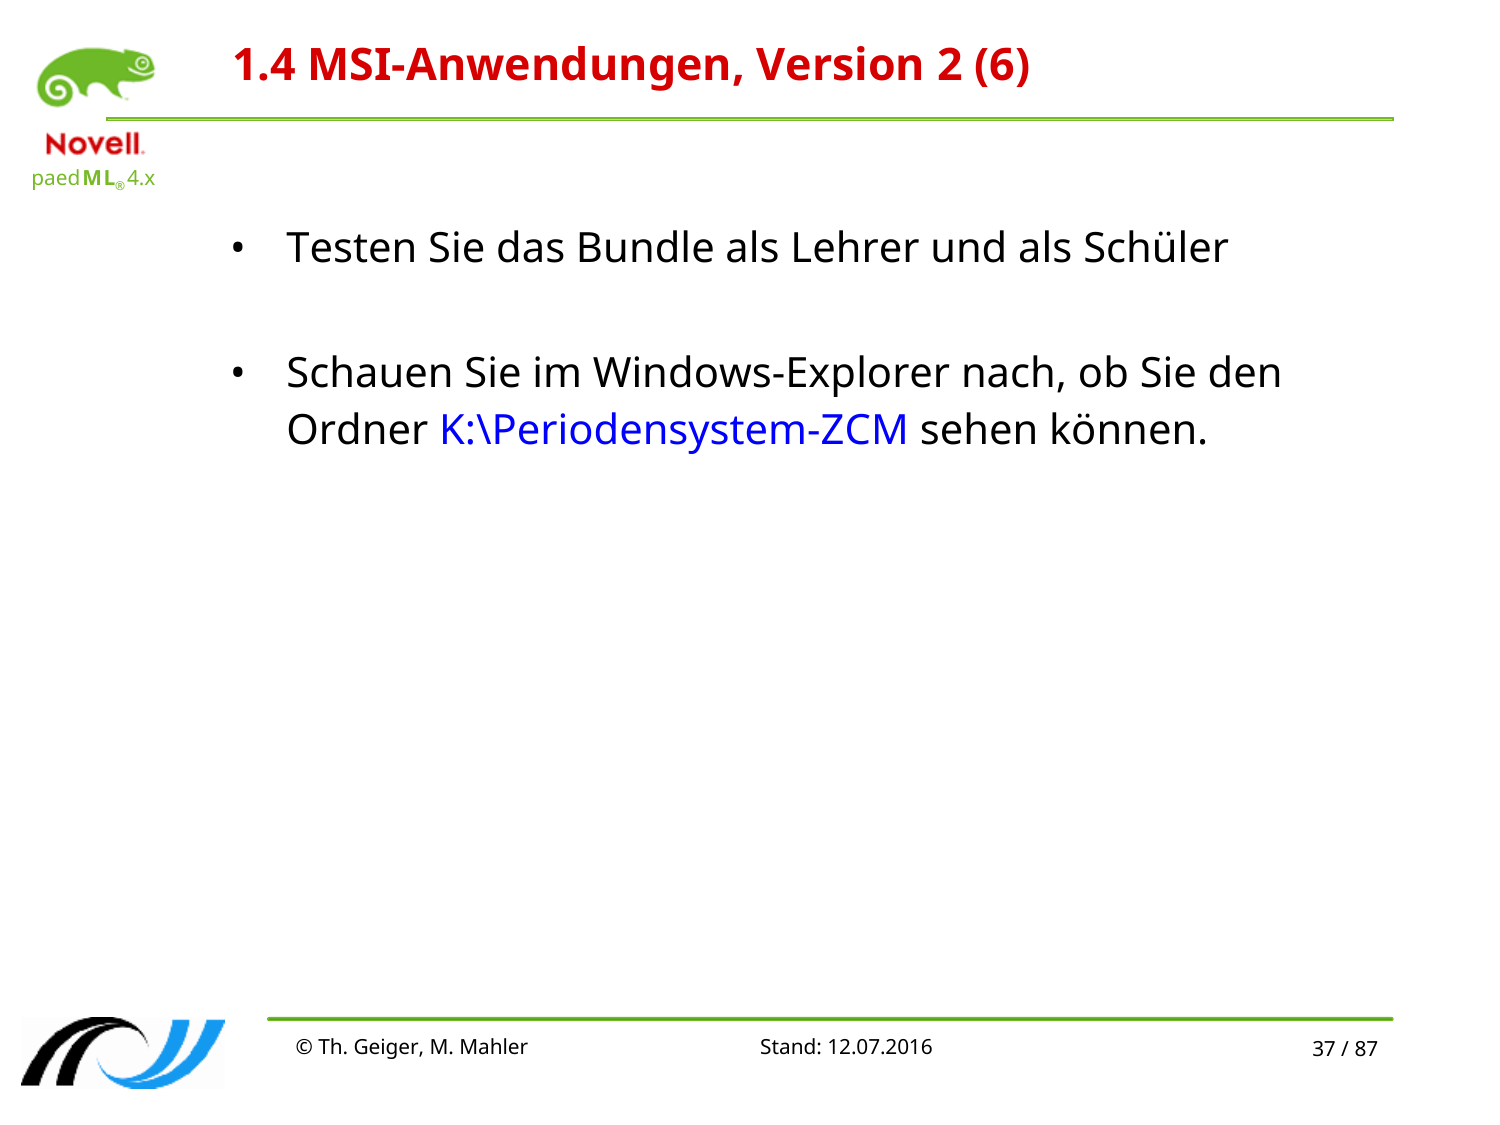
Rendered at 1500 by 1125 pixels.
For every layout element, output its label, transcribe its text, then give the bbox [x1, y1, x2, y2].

picture [21, 1017, 225, 1089]
list Testen Sie das Bundle als Lehrer und als Schüler Schauen Sie im Windows-Explorer nach, ob Sie den Ordner K:\Periodensystem-ZCM sehen können. [230, 149, 1415, 981]
title 1.4 MSI-Anwendungen, Version 2 (6) [232, 7, 1468, 118]
picture [24, 32, 167, 175]
